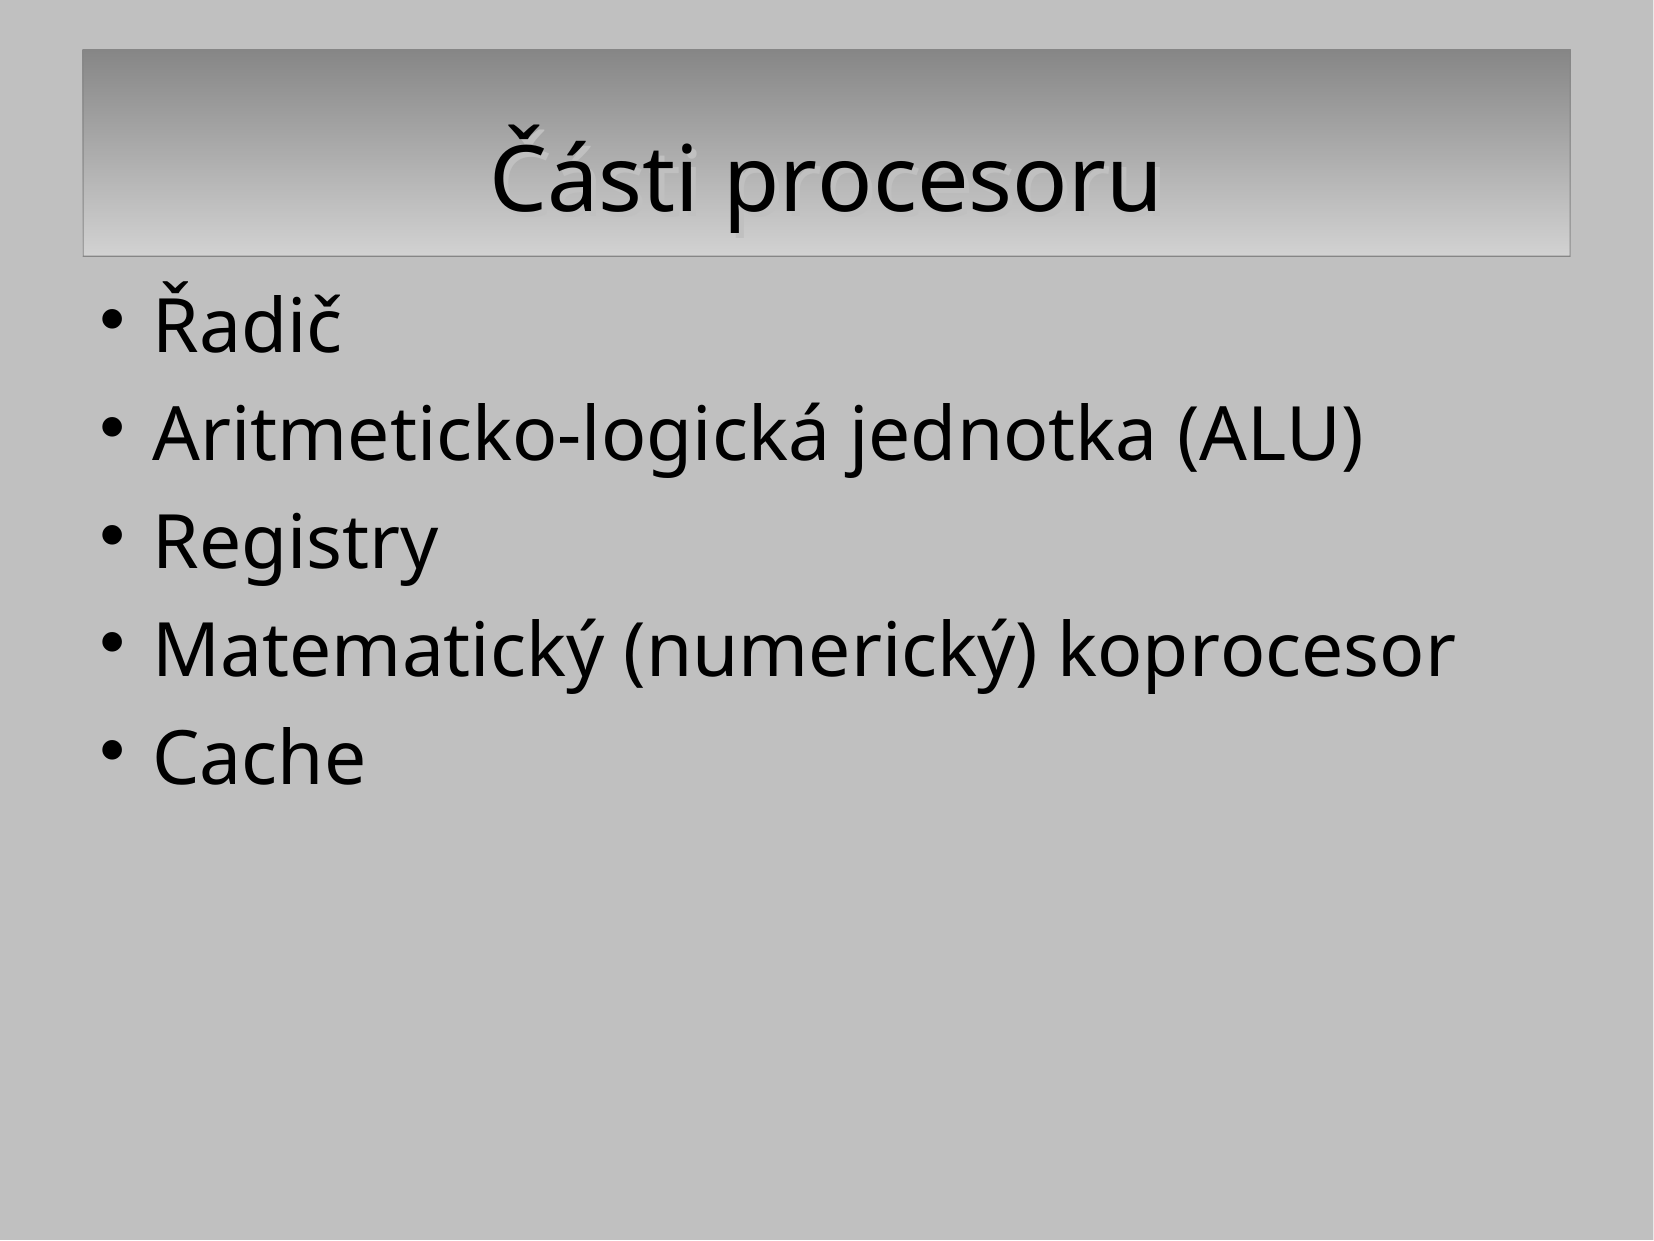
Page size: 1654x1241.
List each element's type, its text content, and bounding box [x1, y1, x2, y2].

list Řadič Aritmeticko-logická jednotka (ALU)‏ Registry Matematický (numerický) koprocesor Cache [82, 290, 1571, 1109]
title Části procesoru [82, 49, 1571, 257]
